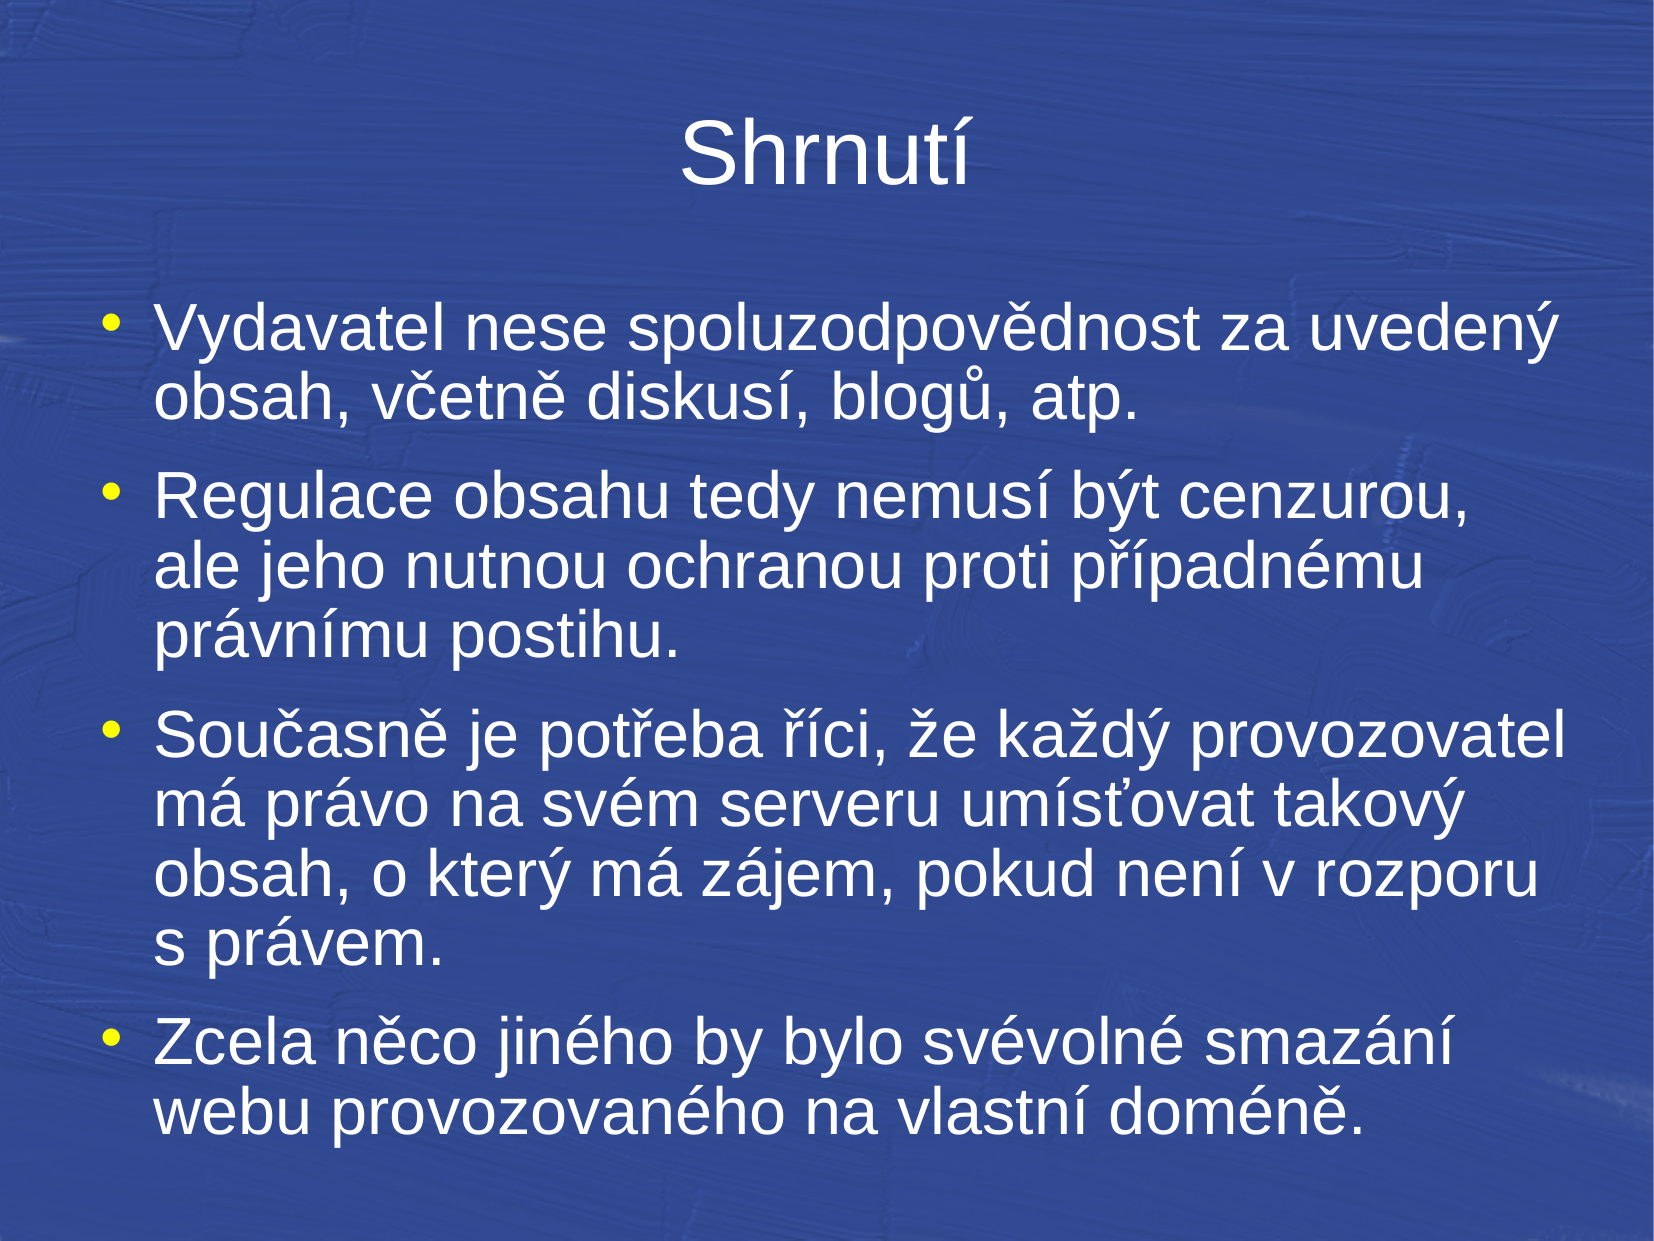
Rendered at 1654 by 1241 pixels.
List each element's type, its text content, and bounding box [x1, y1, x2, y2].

title Shrnutí [82, 56, 1571, 249]
picture [0, 0, 1654, 1241]
list Vydavatel nese spoluzodpovědnost za uvedený obsah, včetně diskusí, blogů, atp. Regulace obsahu tedy nemusí být cenzurou, ale jeho nutnou ochranou proti případnému právnímu postihu. Současně je potřeba říci, že každý provozovatel má právo na svém serveru umísťovat takový obsah, o který má zájem, pokud není v rozporu s právem. Zcela něco jiného by bylo svévolné smazání webu provozovaného na vlastní doméně. [82, 290, 1571, 1202]
